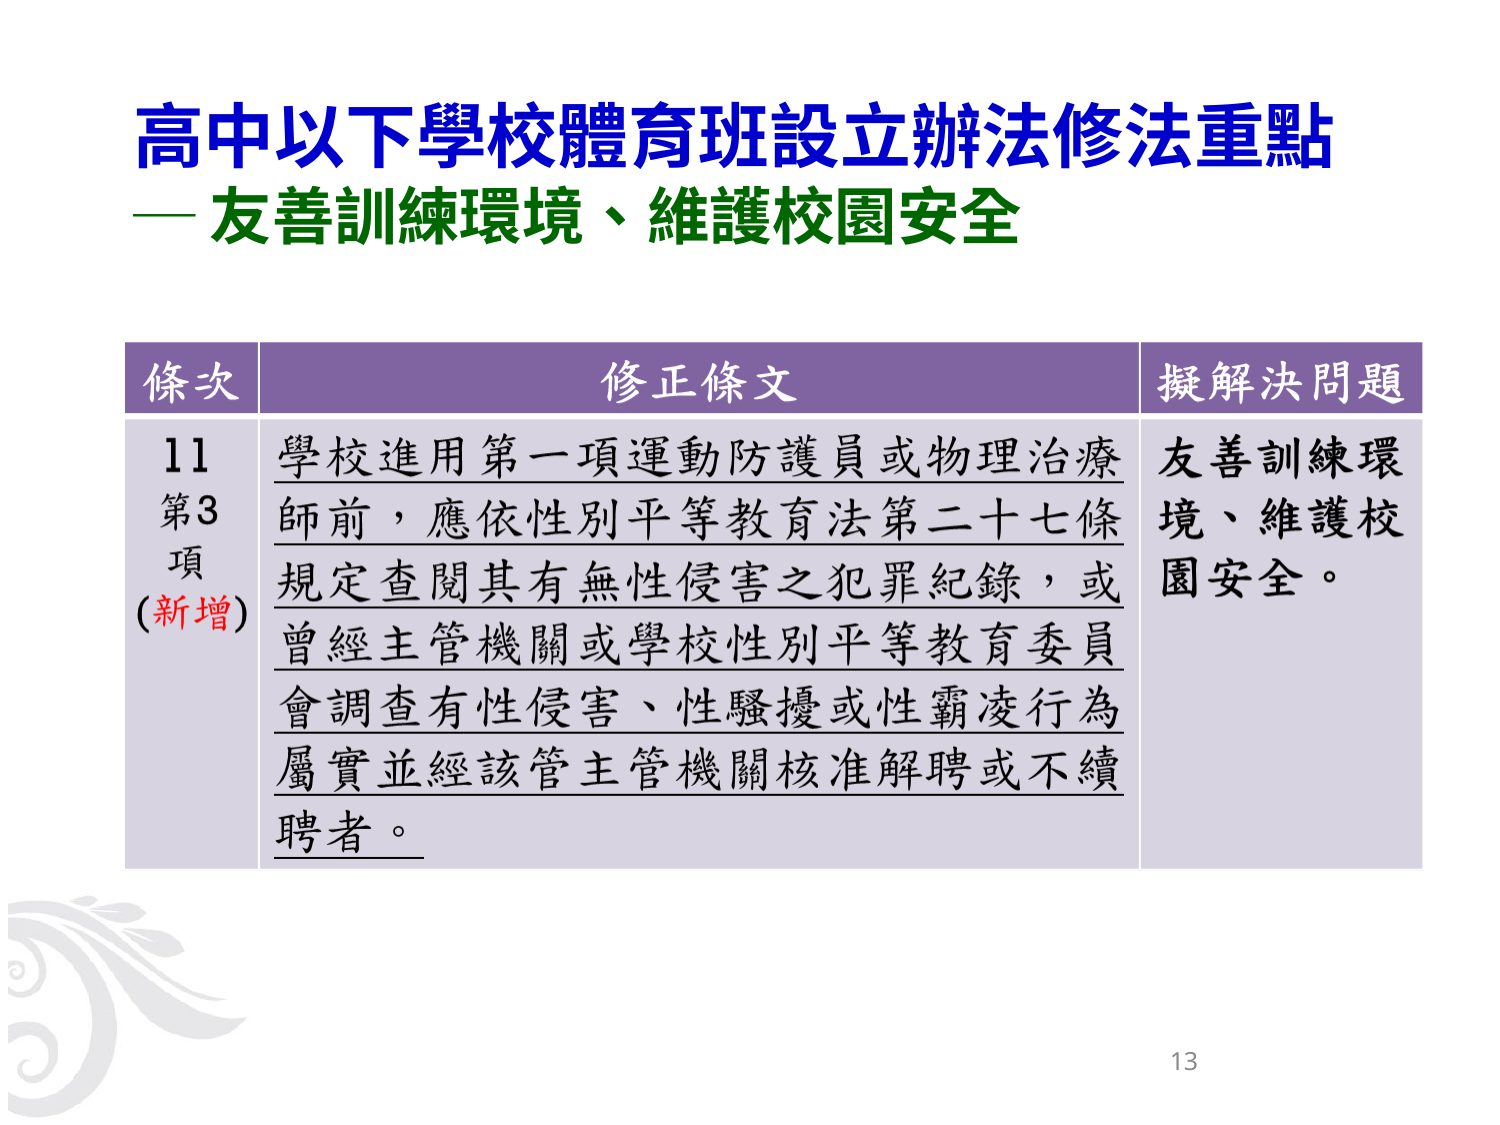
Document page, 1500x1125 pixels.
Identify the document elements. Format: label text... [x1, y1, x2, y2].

text_box 高中以下學校體育班設立辦法修法重點─ 友善訓練環境、維護校園安全 [118, 76, 1377, 268]
text_box 13 [1154, 1025, 1468, 1101]
picture [8, 334, 1424, 1125]
